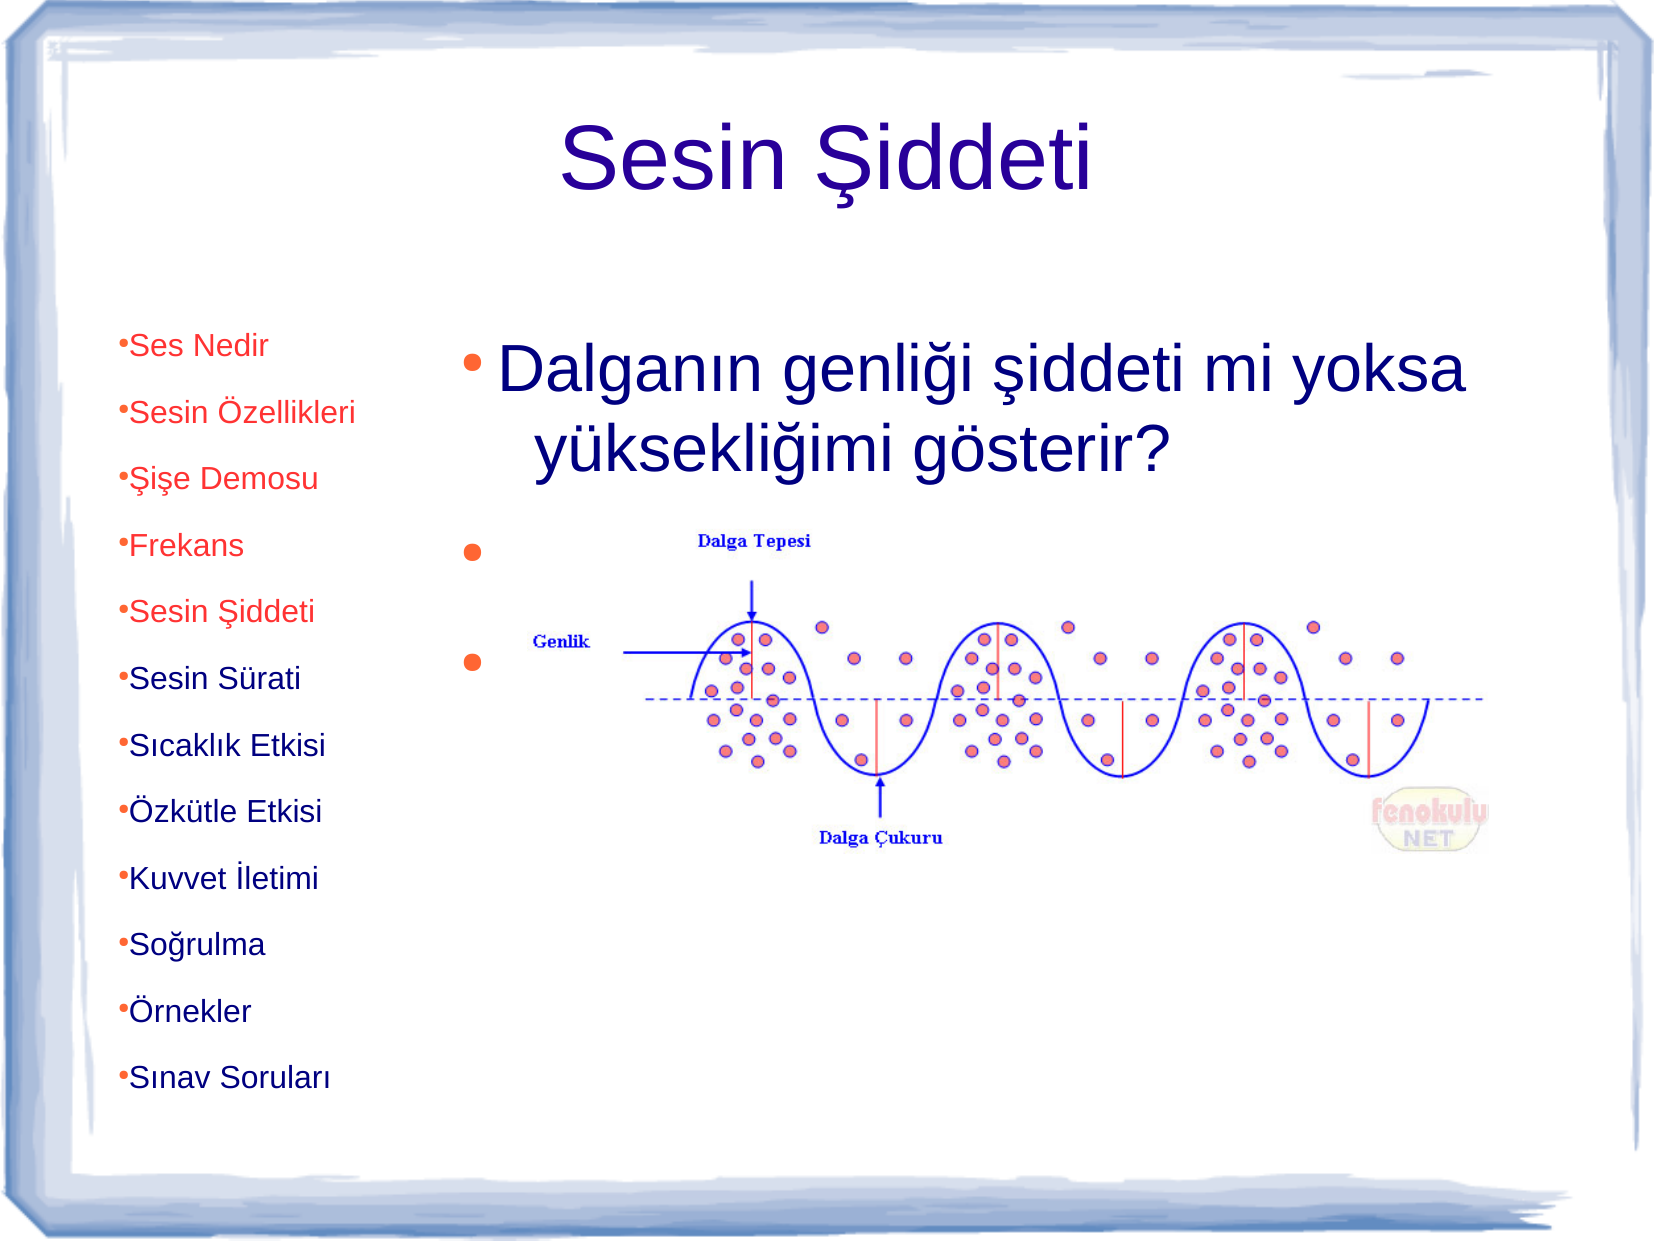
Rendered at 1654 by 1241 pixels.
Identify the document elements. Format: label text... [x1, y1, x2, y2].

picture [527, 519, 1489, 854]
title Sesin Şiddeti [82, 49, 1571, 257]
list Dalganın genliği şiddeti mi yoksa yüksekliğimi gösterir? [460, 324, 1572, 1004]
list Ses Nedir Sesin Özellikleri Şişe Demosu Frekans Sesin Şiddeti Sesin Sürati Sıcaklık Etkisi Özkütle Etkisi Kuvvet İletimi Soğrulma Örnekler Sınav Soruları [118, 324, 438, 1097]
